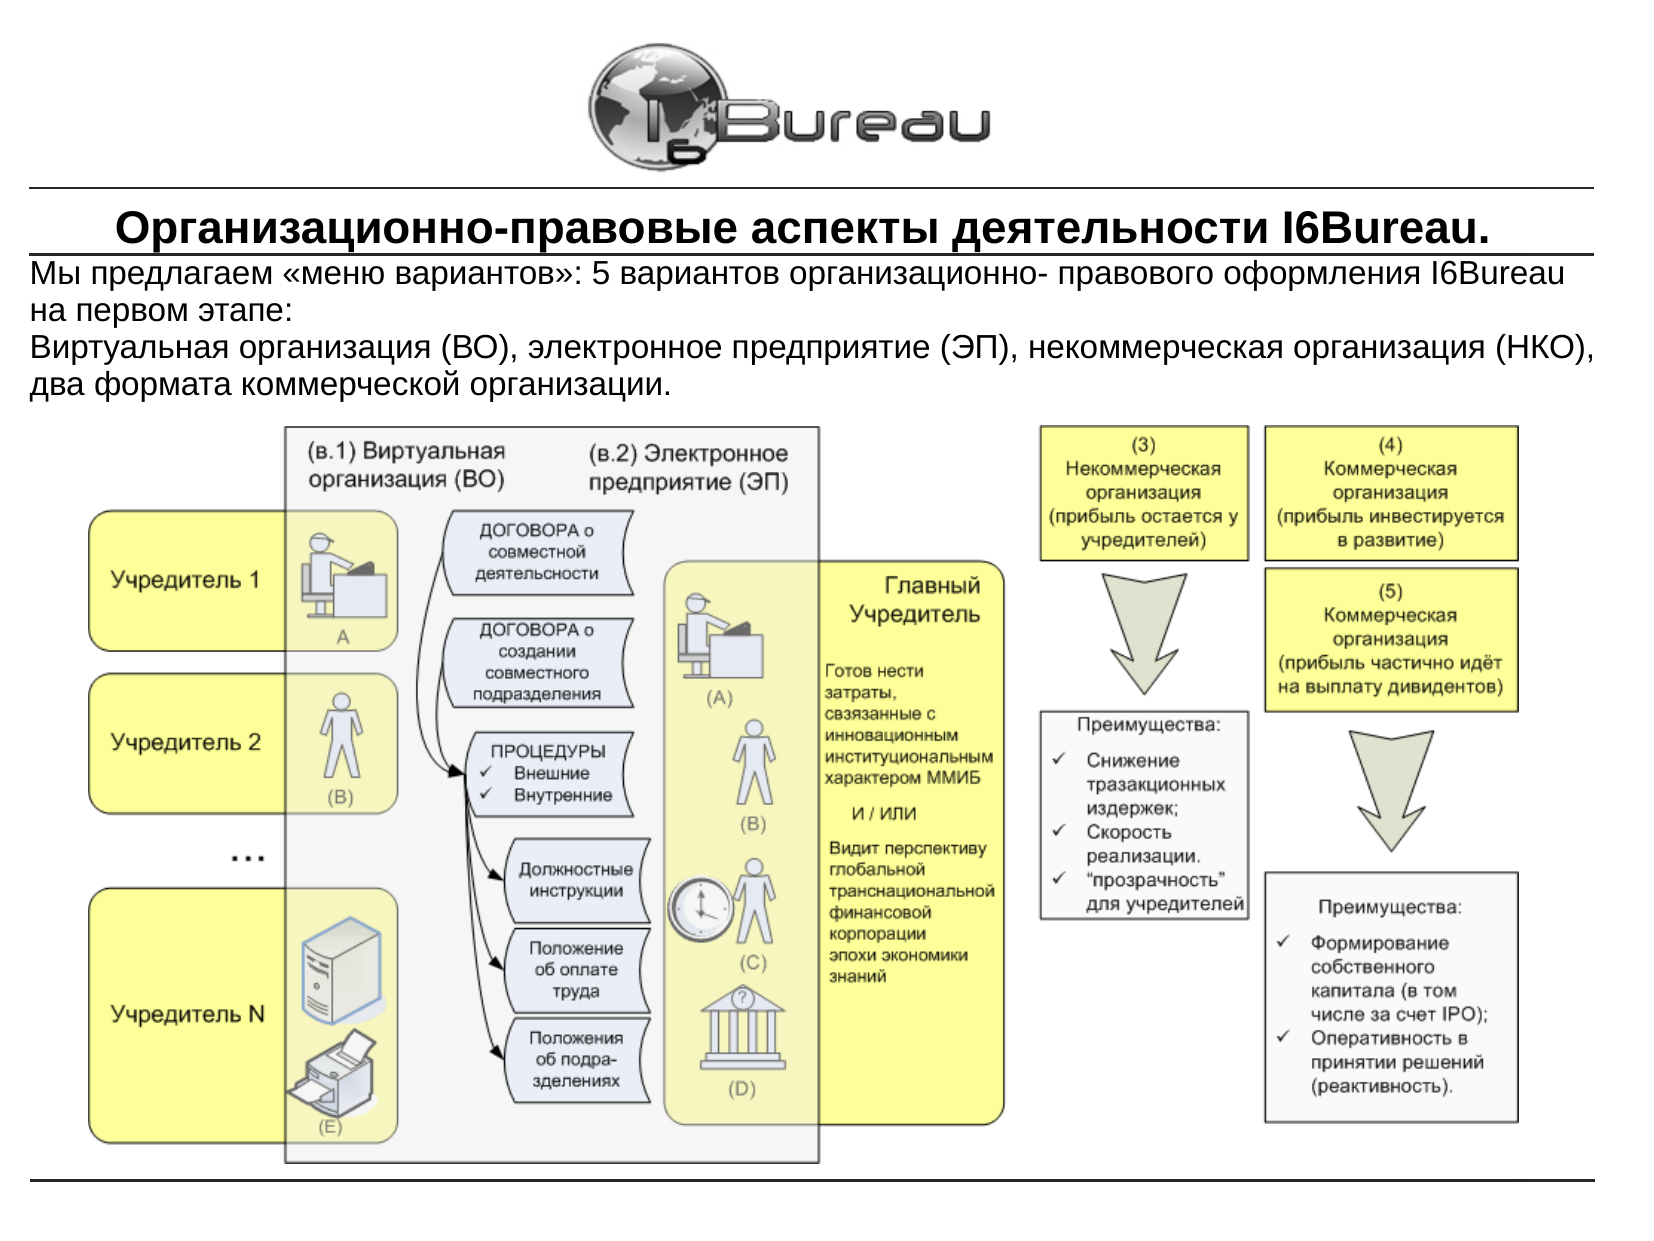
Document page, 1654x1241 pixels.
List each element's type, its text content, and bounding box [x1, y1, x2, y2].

title Организационно-правовые аспекты деятельности I6Bureau. [11, 188, 1595, 290]
picture [29, 5, 1594, 188]
picture [88, 425, 1519, 1164]
title Мы предлагаем «меню вариантов»: 5 вариантов организационно- правового оформления I6Bureau на первом этапе: Виртуальная организация (ВО), электронное предприятие (ЭП), некоммерческая организация (НКО), два формата коммерческой организации. [29, 254, 1607, 404]
